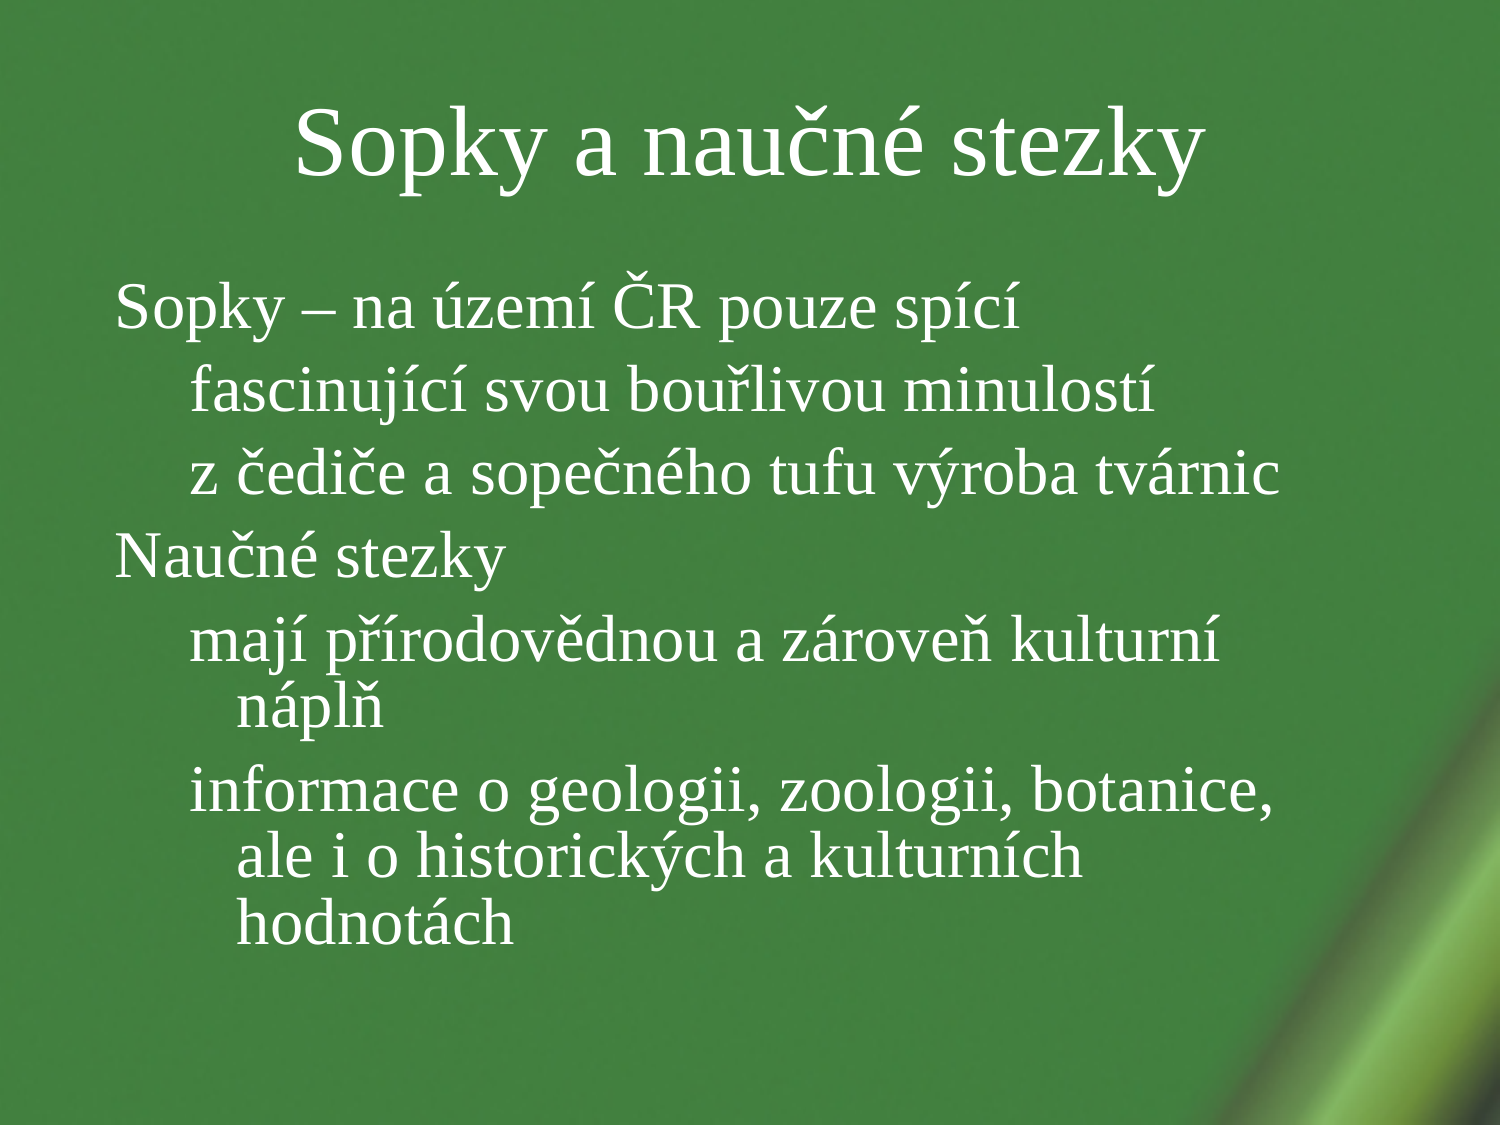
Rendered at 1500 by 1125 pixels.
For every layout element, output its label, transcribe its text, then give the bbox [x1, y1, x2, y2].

list Sopky – na území ČR pouze spící fascinující svou bouřlivou minulostí z čediče a sopečného tufu výroba tvárnic Naučné stezky mají přírodovědnou a zároveň kulturní náplň informace o geologii, zoologii, botanice, ale i o historických a kulturních hodnotách [100, 267, 1376, 1024]
picture [0, 0, 1500, 1125]
title Sopky a naučné stezky [183, 54, 1317, 229]
